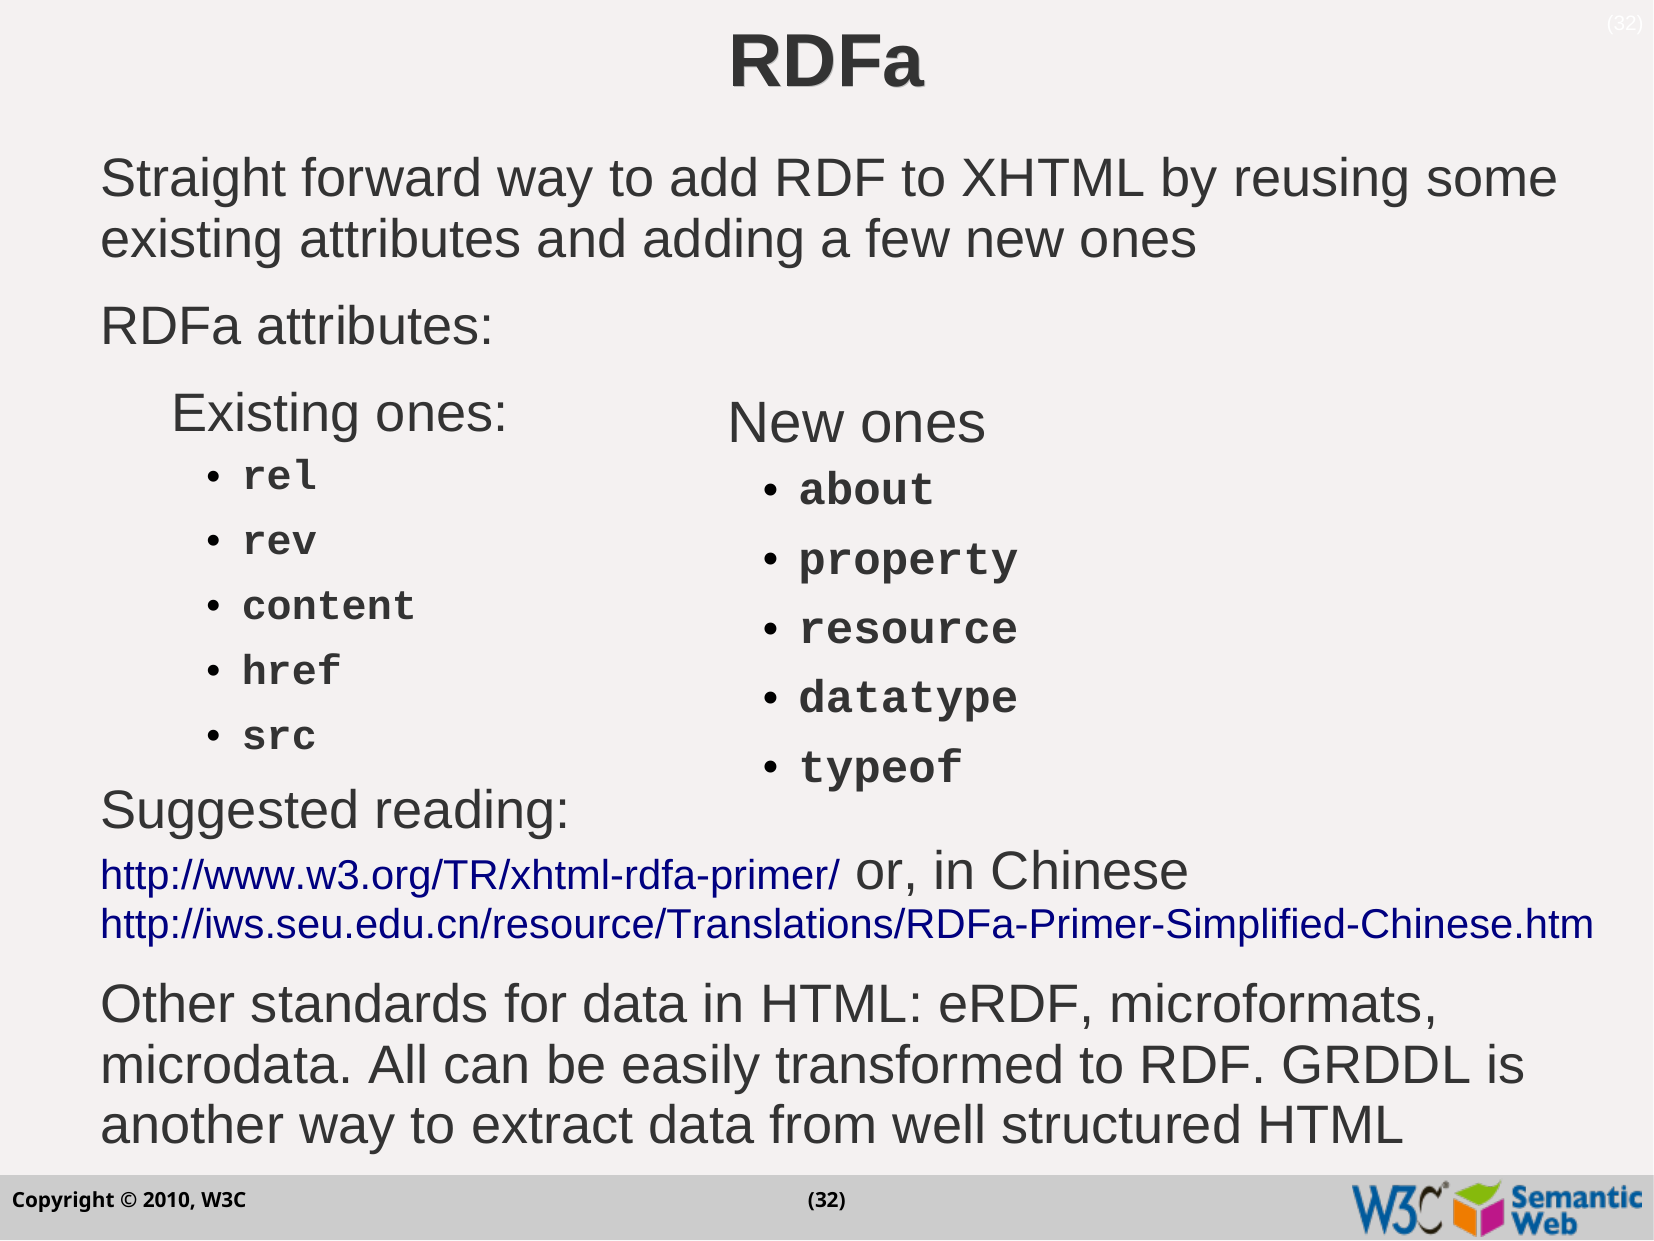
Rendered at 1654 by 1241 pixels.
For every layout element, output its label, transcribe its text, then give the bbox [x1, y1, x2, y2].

list New ones about property resource datatype typeof [585, 389, 1364, 1056]
picture [1352, 1178, 1642, 1237]
list Straight forward way to add RDF to XHTML by reusing some existing attributes and adding a few new ones RDFa attributes: Existing ones: rel rev content href src Suggested reading: http://www.w3.org/TR/xhtml-rdfa-primer/ or, in Chinese http://iws.seu.edu.cn/resource/Translations/RDFa-Primer-Simplified-Chinese.htm Other standards for data in HTML: eRDF, microformats, microdata. All can be easily transformed to RDF. GRDDL is another way to extract data from well structured HTML [29, 147, 1624, 1159]
title RDFa [0, 0, 1654, 119]
